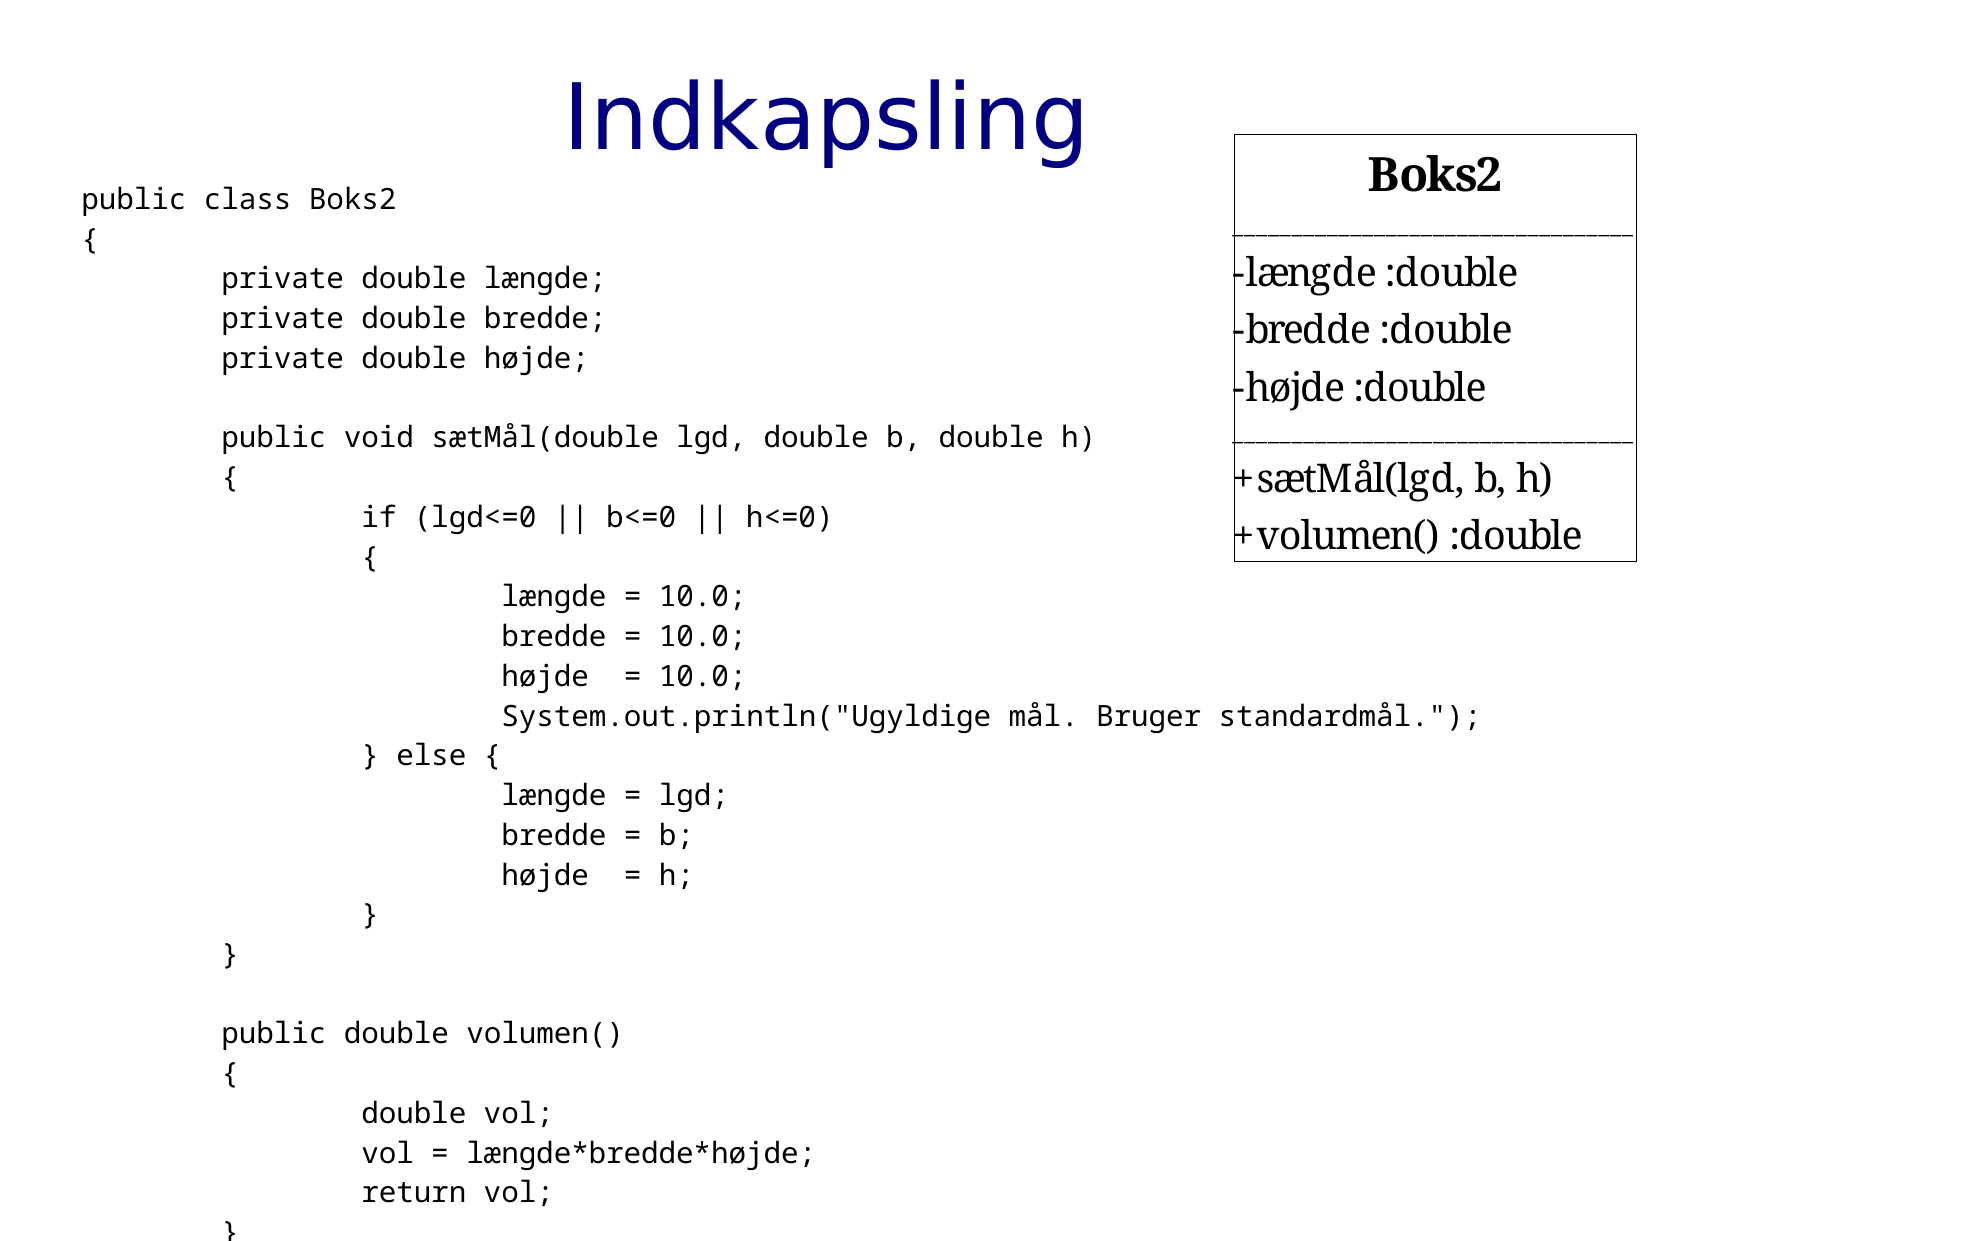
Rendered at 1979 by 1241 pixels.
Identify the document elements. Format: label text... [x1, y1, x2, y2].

title Indkapsling [105, 14, 1549, 172]
text_box public class Boks2 { private double længde; private double bredde; private double højde; public void sætMål(double lgd, double b, double h) { if (lgd<=0 || b<=0 || h<=0) { længde = 10.0; bredde = 10.0; højde = 10.0; System.out.println("Ugyldige mål. Bruger standardmål."); } else { længde = lgd; bredde = b; højde = h; } } public double volumen() { double vol; vol = længde*bredde*højde; return vol; } } [75, 172, 1488, 1096]
chart [1210, 106, 1654, 588]
